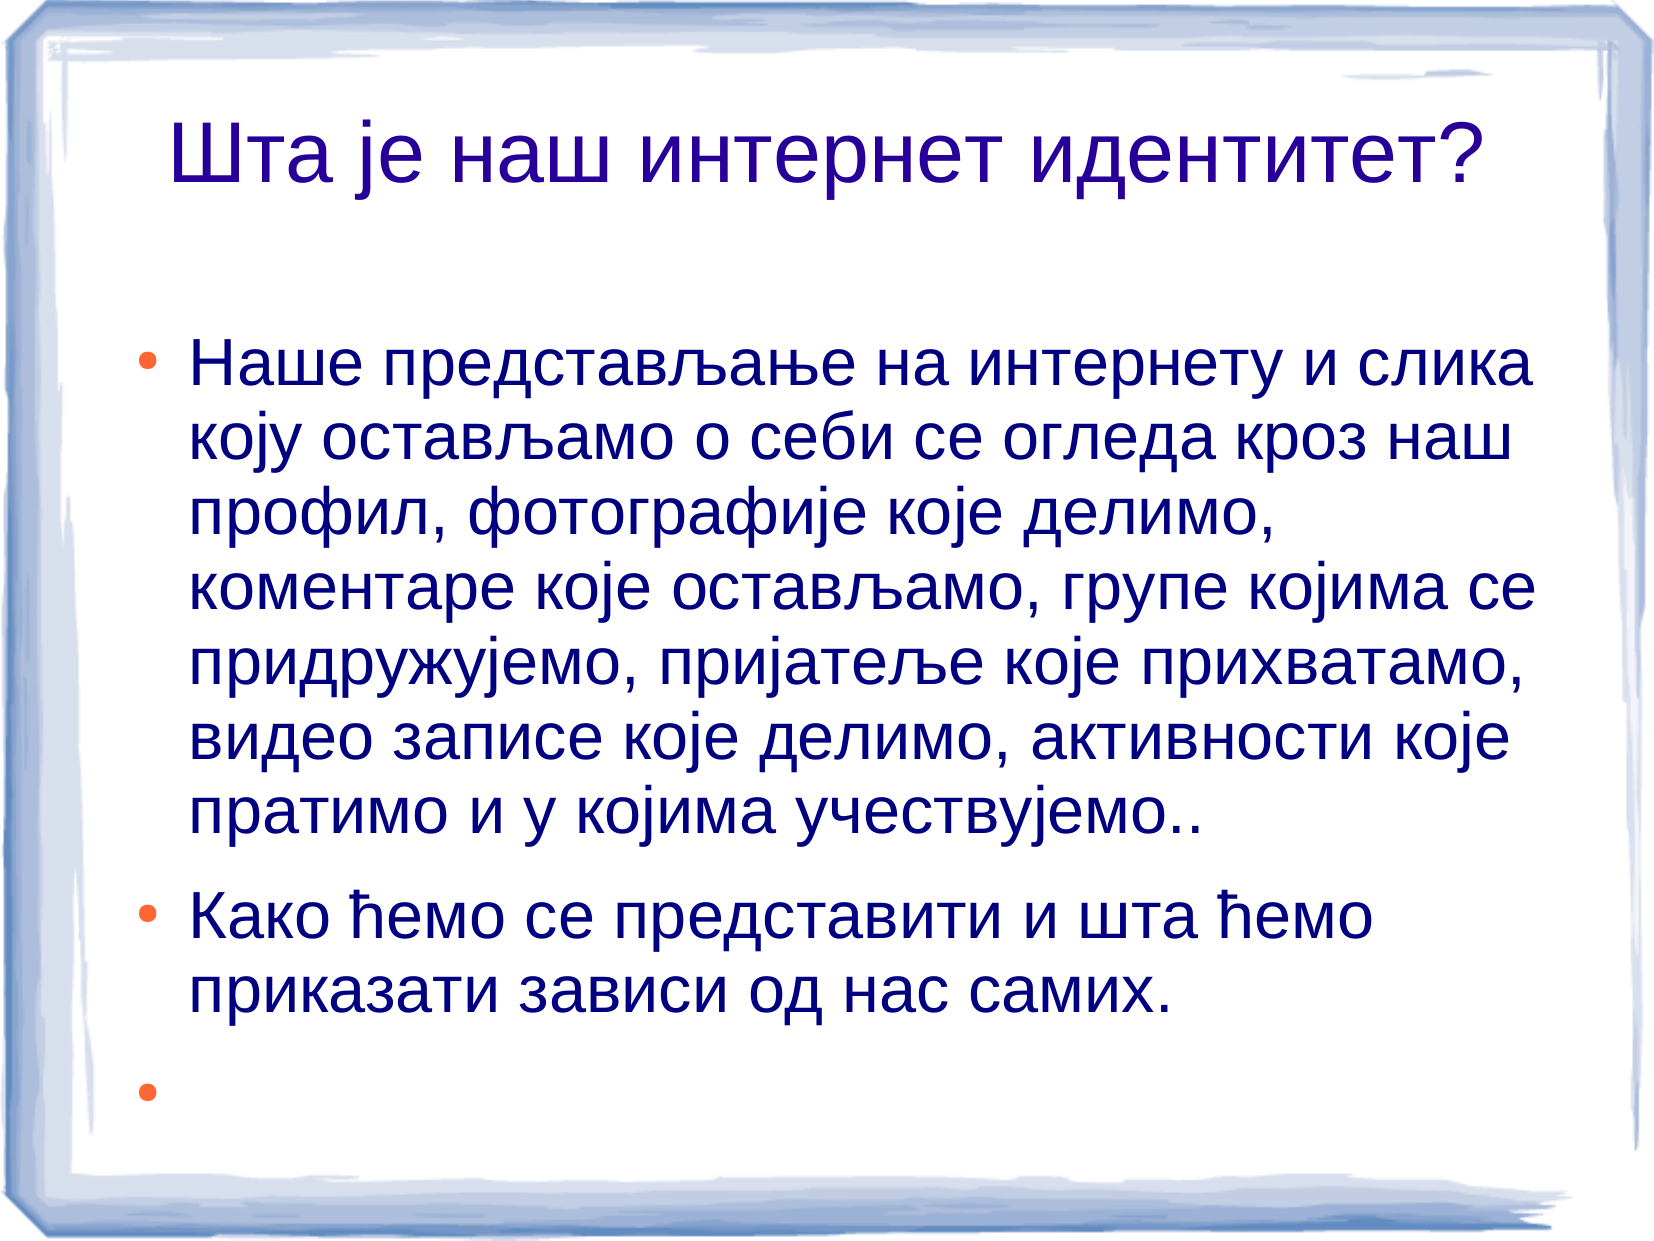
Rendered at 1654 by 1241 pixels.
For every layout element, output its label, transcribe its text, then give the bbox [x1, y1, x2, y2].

title Шта је наш интернет идентитет? [82, 49, 1571, 257]
list Наше представљање на интернету и слика коју остављамо о себи се огледа кроз наш профил, фотографије које делимо, коментаре које остављамо, групе којима се придружујемо, пријатеље које прихватамо, видео записе које делимо, активности које пратимо и у којима учествујемо.. Како ћемо се представити и шта ћемо приказати зависи од нас самих. [118, 324, 1571, 1132]
picture [0, 0, 1654, 1241]
